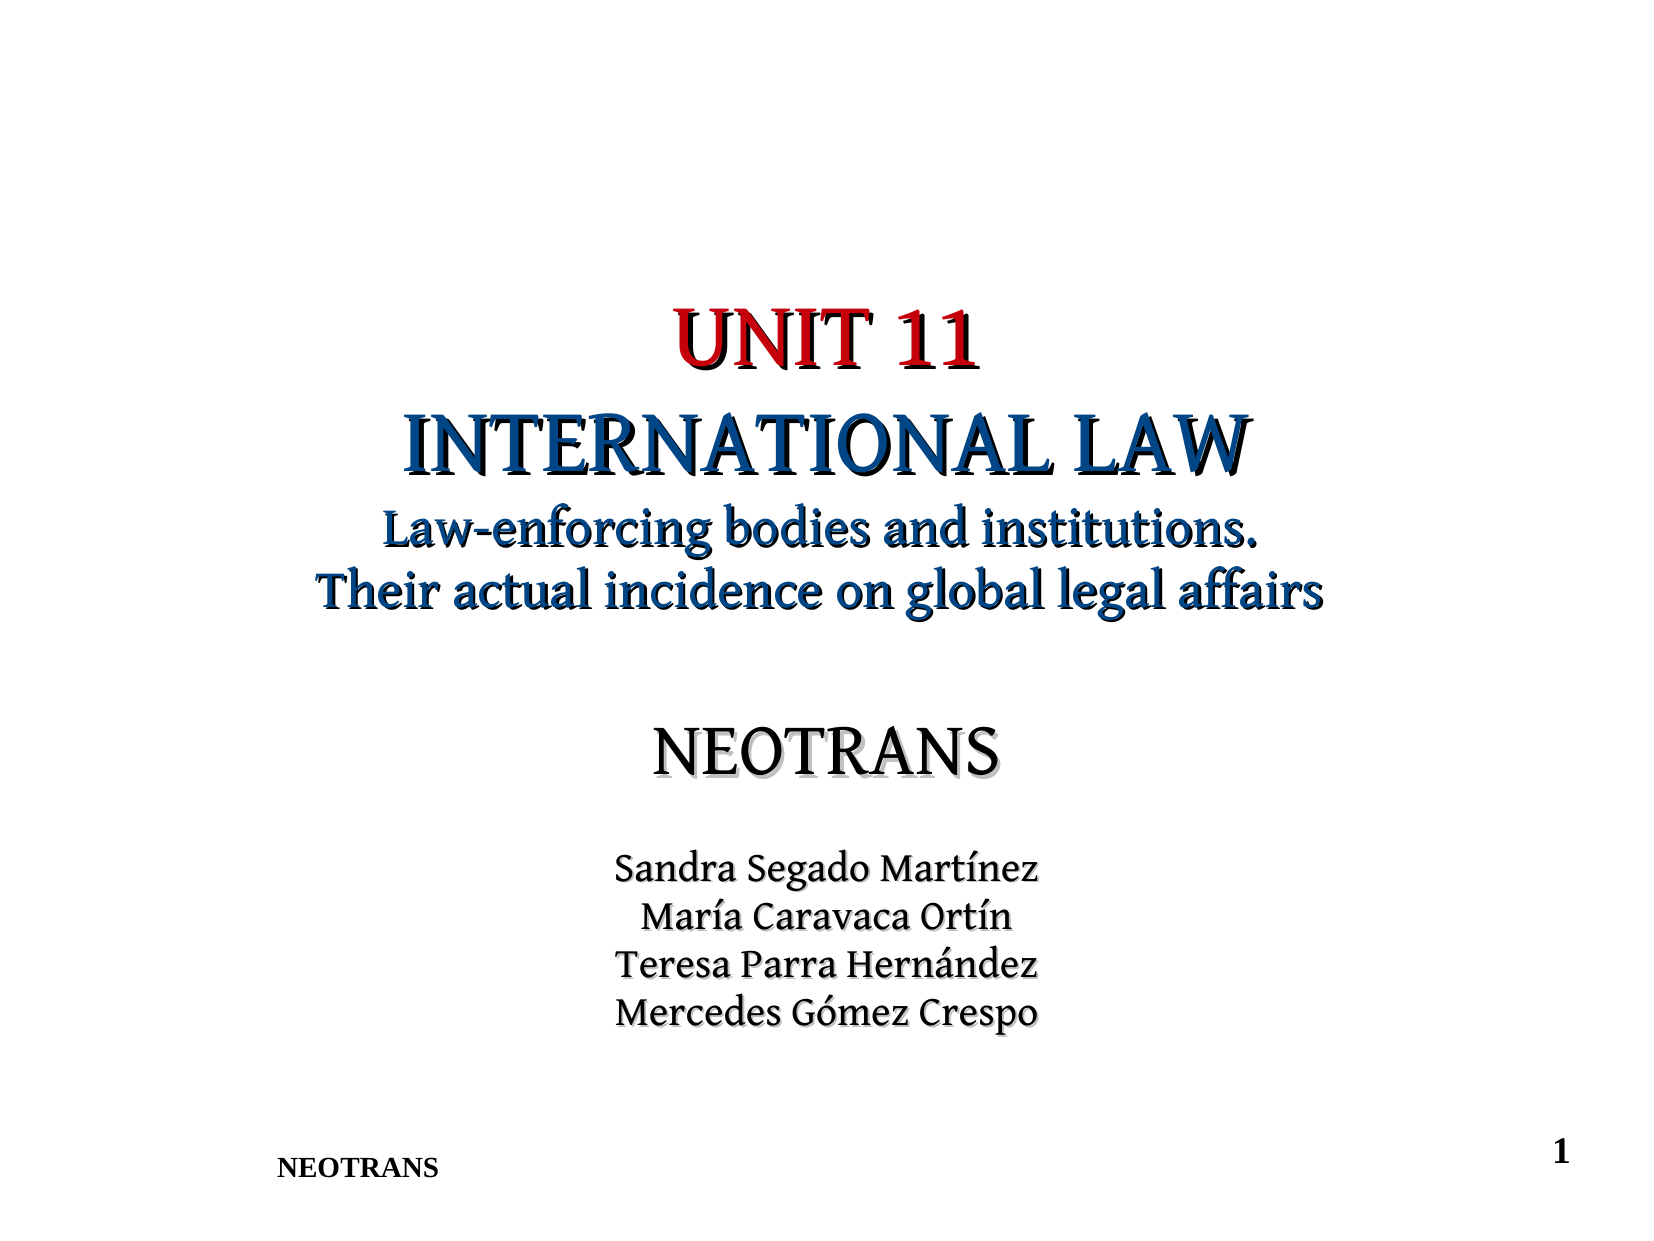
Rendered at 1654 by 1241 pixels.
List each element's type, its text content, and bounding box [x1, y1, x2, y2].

subtitle UNIT 11 INTERNATIONAL LAW Law-enforcing bodies and institutions. Their actual incidence on global legal affairs NEOTRANS Sandra Segado Martínez María Caravaca Ortín Teresa Parra Hernández Mercedes Gómez Crespo [82, 49, 1571, 1109]
